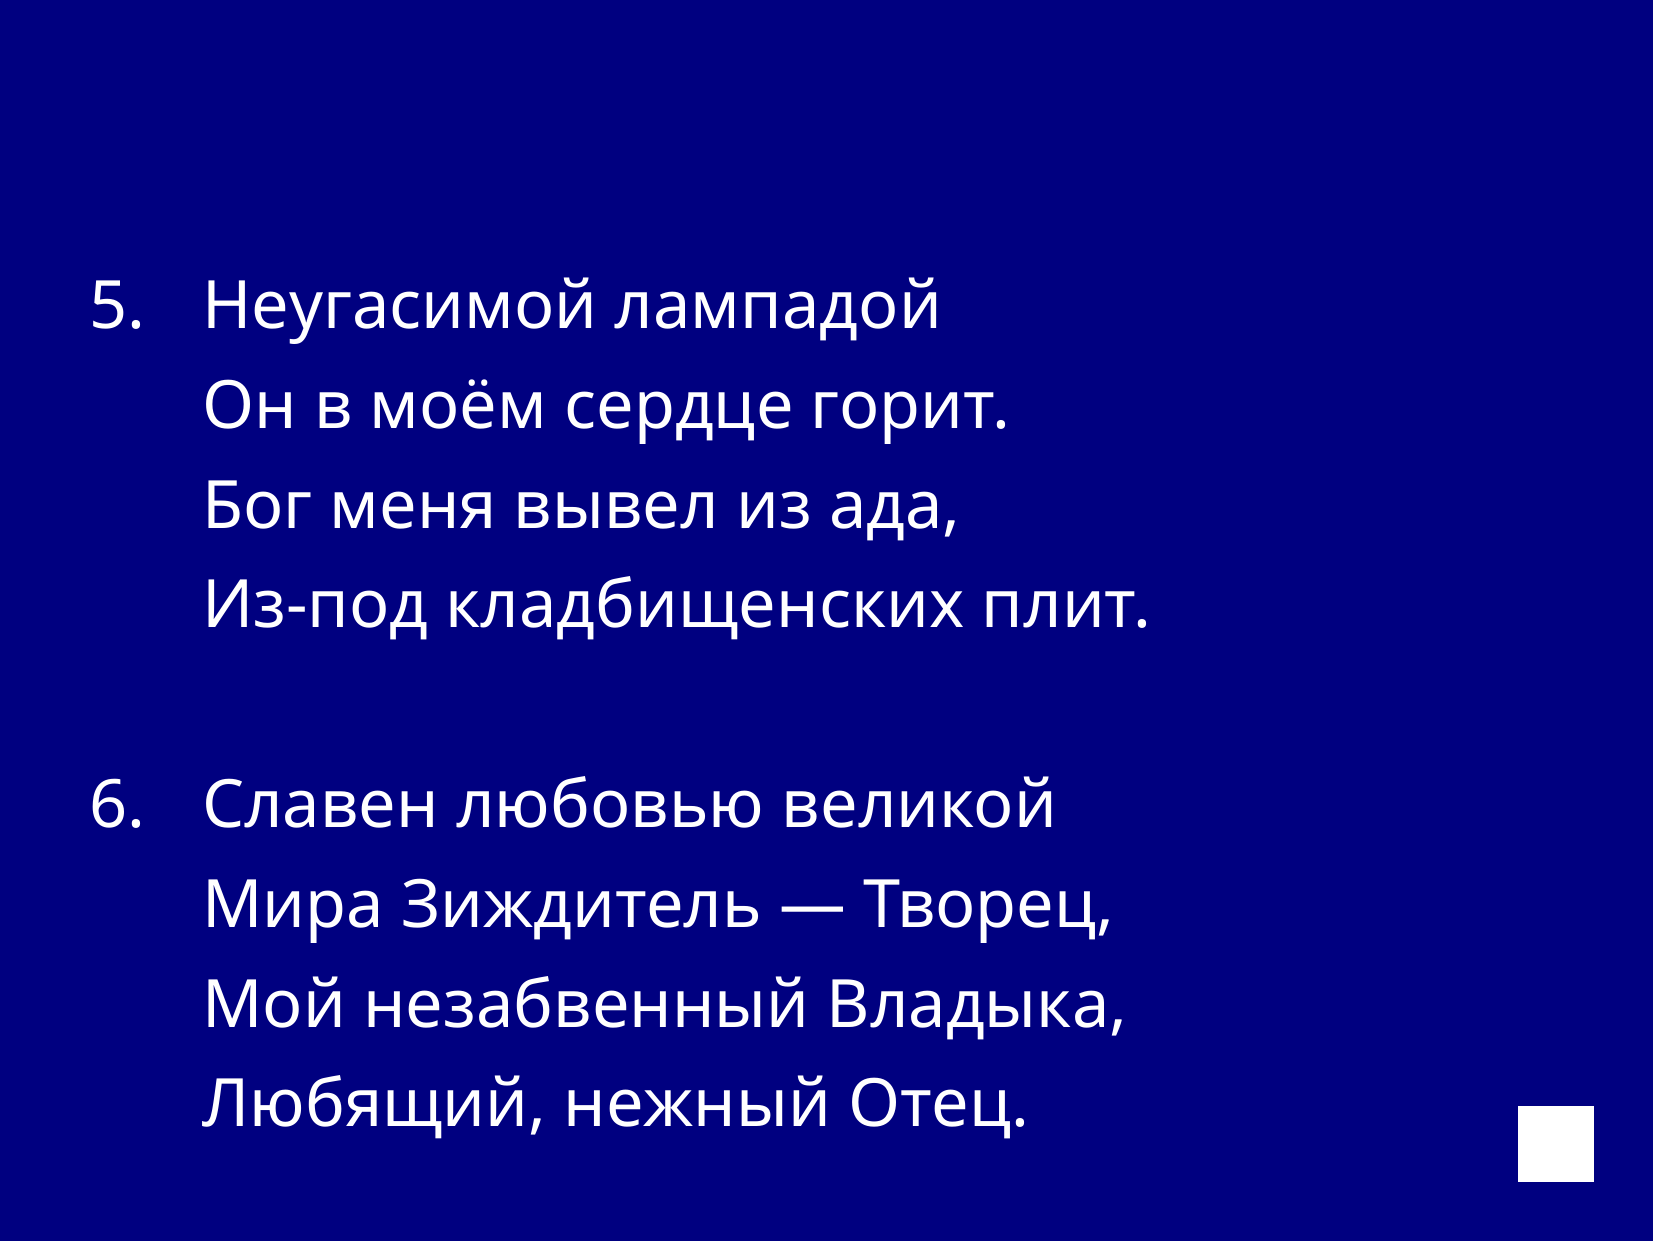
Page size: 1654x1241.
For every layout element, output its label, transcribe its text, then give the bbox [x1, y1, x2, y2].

text_box 5. Неугасимой лампадой Он в моём сердце горит. Бог меня вывел из ада, Из-под кладбищенских плит. 6. Славен любовью великой Мира Зиждитель — Творец, Мой незабвенный Владыка, Любящий, нежный Отец. [75, 150, 1576, 1163]
text_box [1518, 1106, 1594, 1182]
